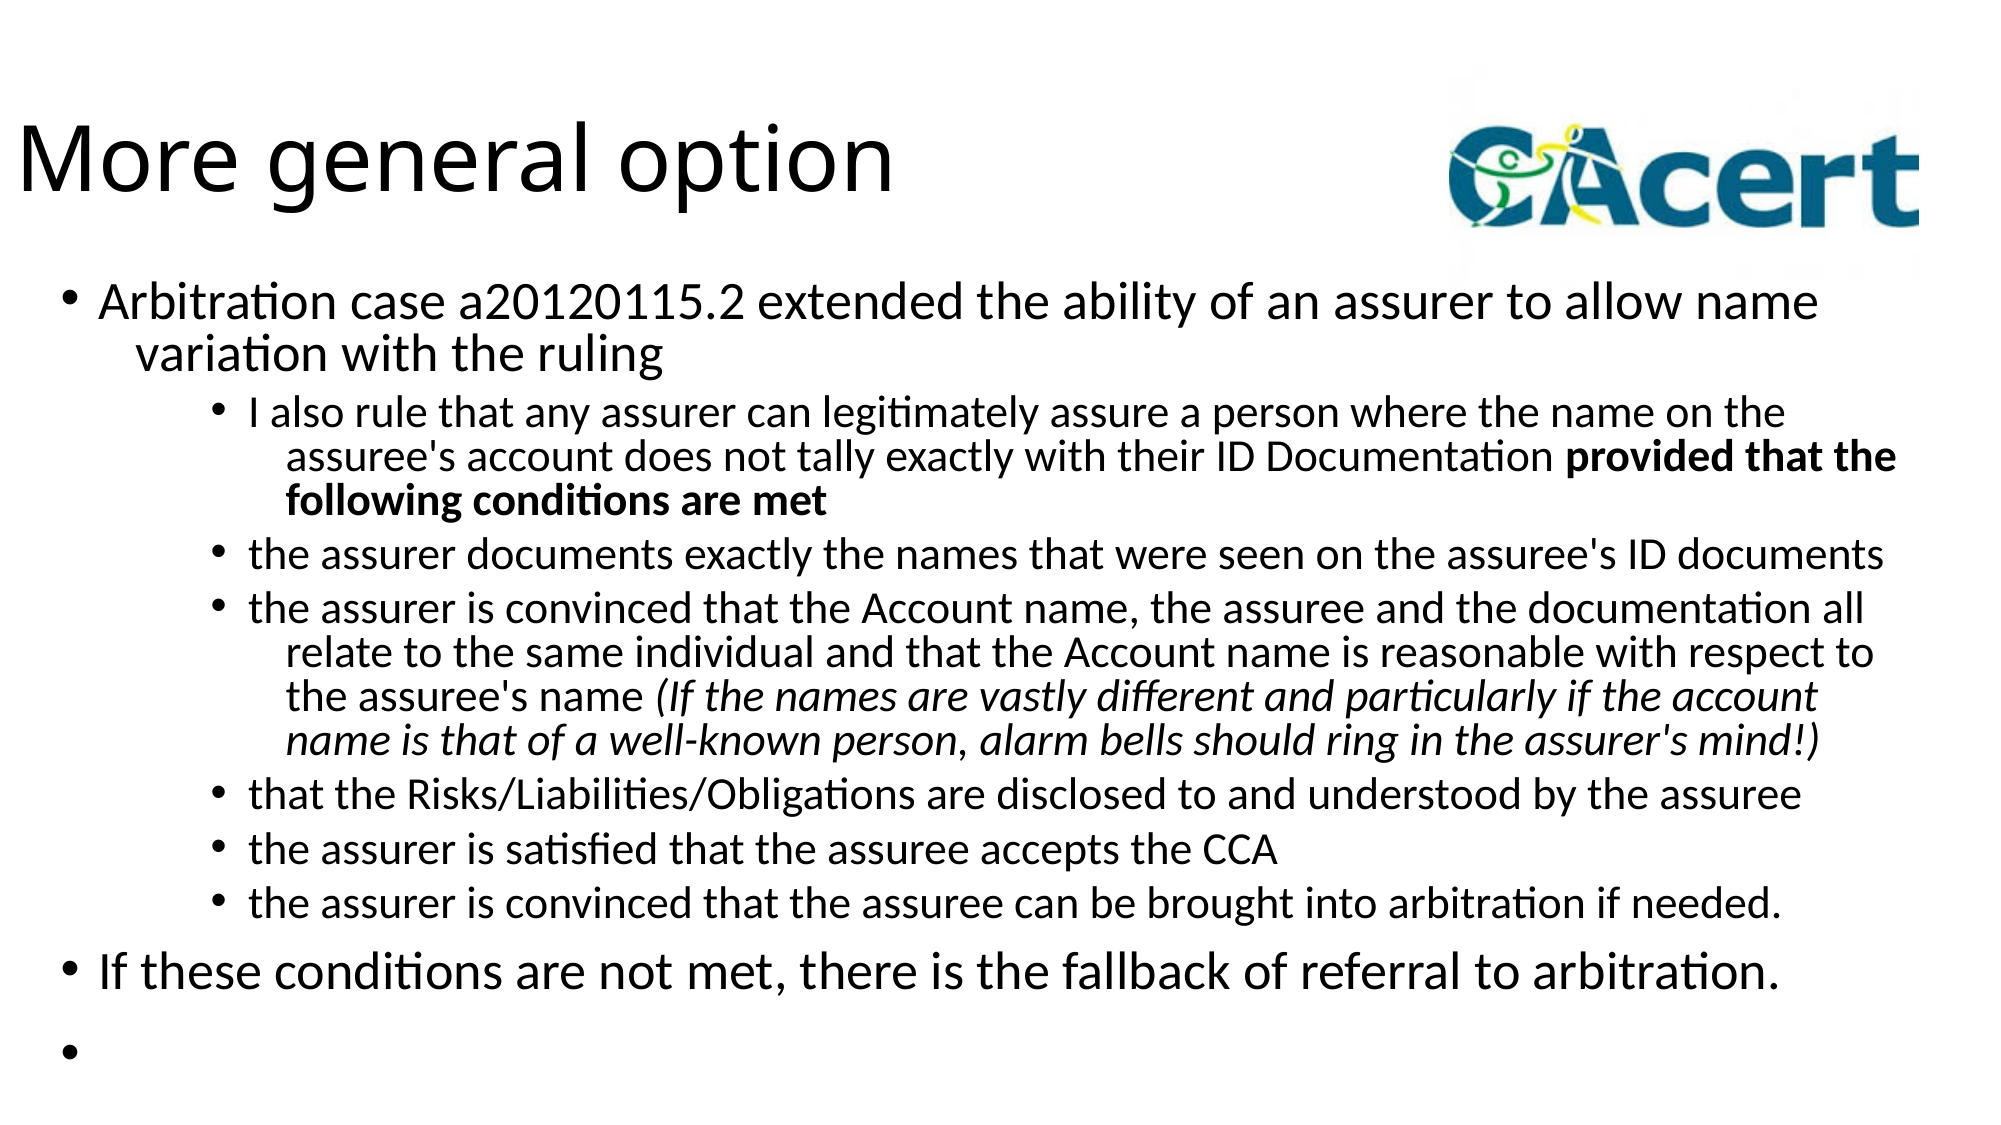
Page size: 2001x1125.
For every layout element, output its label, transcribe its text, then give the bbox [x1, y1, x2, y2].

list Arbitration case a20120115.2 extended the ability of an assurer to allow name variation with the ruling I also rule that any assurer can legitimately assure a person where the name on the assuree's account does not tally exactly with their ID Documentation provided that the following conditions are met the assurer documents exactly the names that were seen on the assuree's ID documents the assurer is convinced that the Account name, the assuree and the documentation all relate to the same individual and that the Account name is reasonable with respect to the assuree's name (If the names are vastly different and particularly if the account name is that of a well-known person, alarm bells should ring in the assurer's mind!) that the Risks/Liabilities/Obligations are disclosed to and understood by the assuree the assurer is satisfied that the assuree accepts the CCA the assurer is convinced that the assuree can be brought into arbitration if needed. If these conditions are not met, there is the fallback of referral to arbitration. [45, 270, 1929, 1073]
title More general option [0, 52, 1449, 271]
